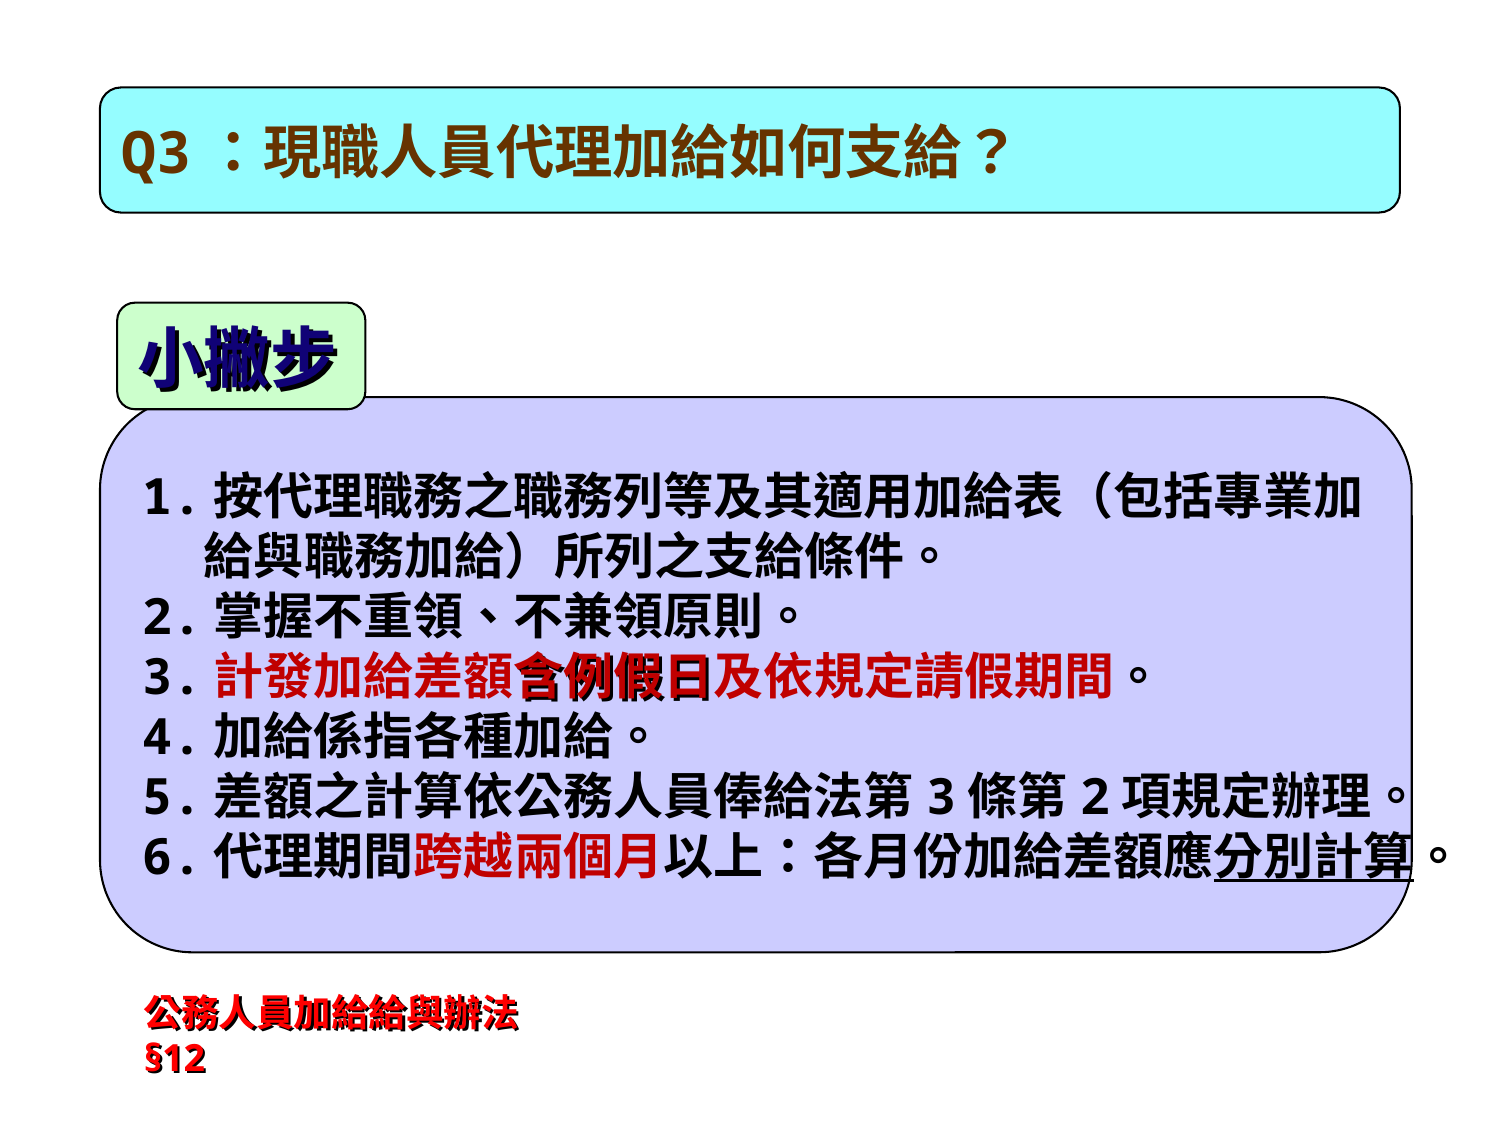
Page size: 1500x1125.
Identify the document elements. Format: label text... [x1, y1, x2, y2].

text_box 公務人員加給給與辦法§12 [129, 981, 602, 1086]
text_box 小撇步 [117, 302, 366, 410]
text_box Q3：現職人員代理加給如何支給？ [99, 87, 1400, 213]
text_box 1.按代理職務之職務列等及其適用加給表（包括專業加 給與職務加給）所列之支給條件。 2.掌握不重領、不兼領原則。 3.計發加給差額含例假日及依規定請假期間。 4.加給係指各種加給。 5.差額之計算依公務人員俸給法第3條第2項規定辦理。 6.代理期間跨越兩個月以上：各月份加給差額應分別計算。 [99, 397, 1412, 953]
